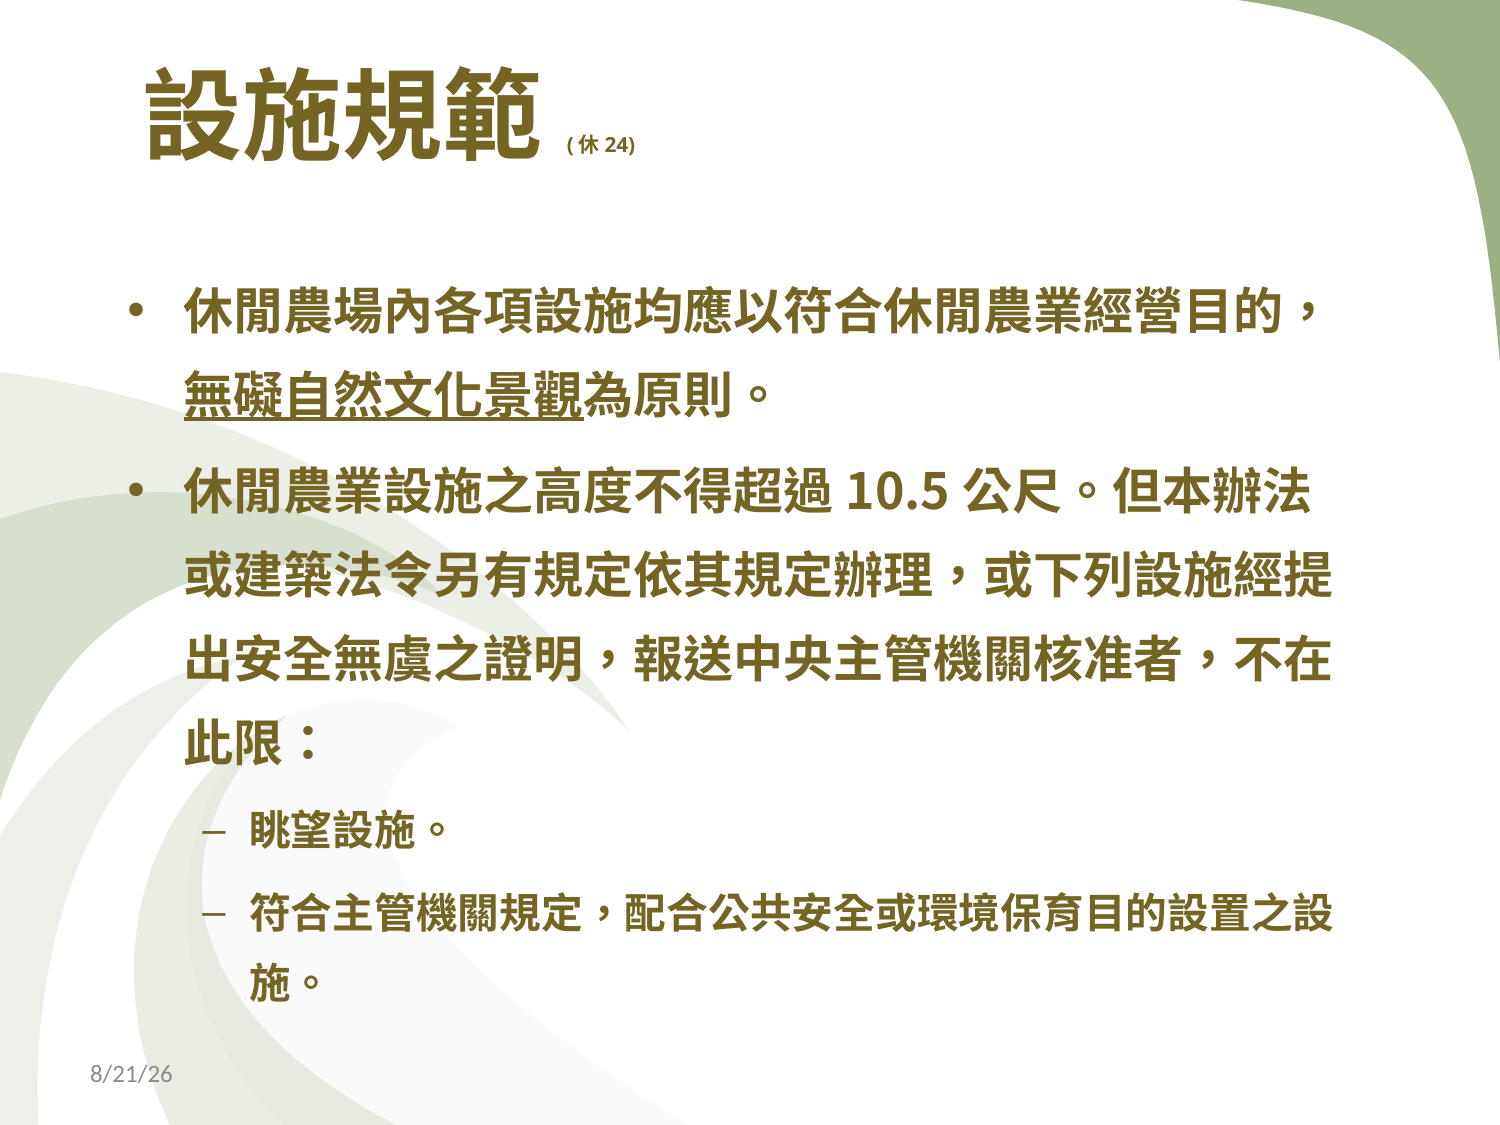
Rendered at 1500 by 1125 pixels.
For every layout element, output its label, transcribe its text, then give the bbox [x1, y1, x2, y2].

list 休閒農場內各項設施均應以符合休閒農業經營目的，無礙自然文化景觀為原則。 休閒農業設施之高度不得超過10.5公尺。但本辦法或建築法令另有規定依其規定辦理，或下列設施經提出安全無虞之證明，報送中央主管機關核准者，不在此限： 眺望設施。 符合主管機關規定，配合公共安全或環境保育目的設置之設施。 [112, 247, 1376, 958]
text_box 設施規範(休24) [128, 19, 1123, 207]
slide_number 11/8/18 [75, 1042, 425, 1103]
